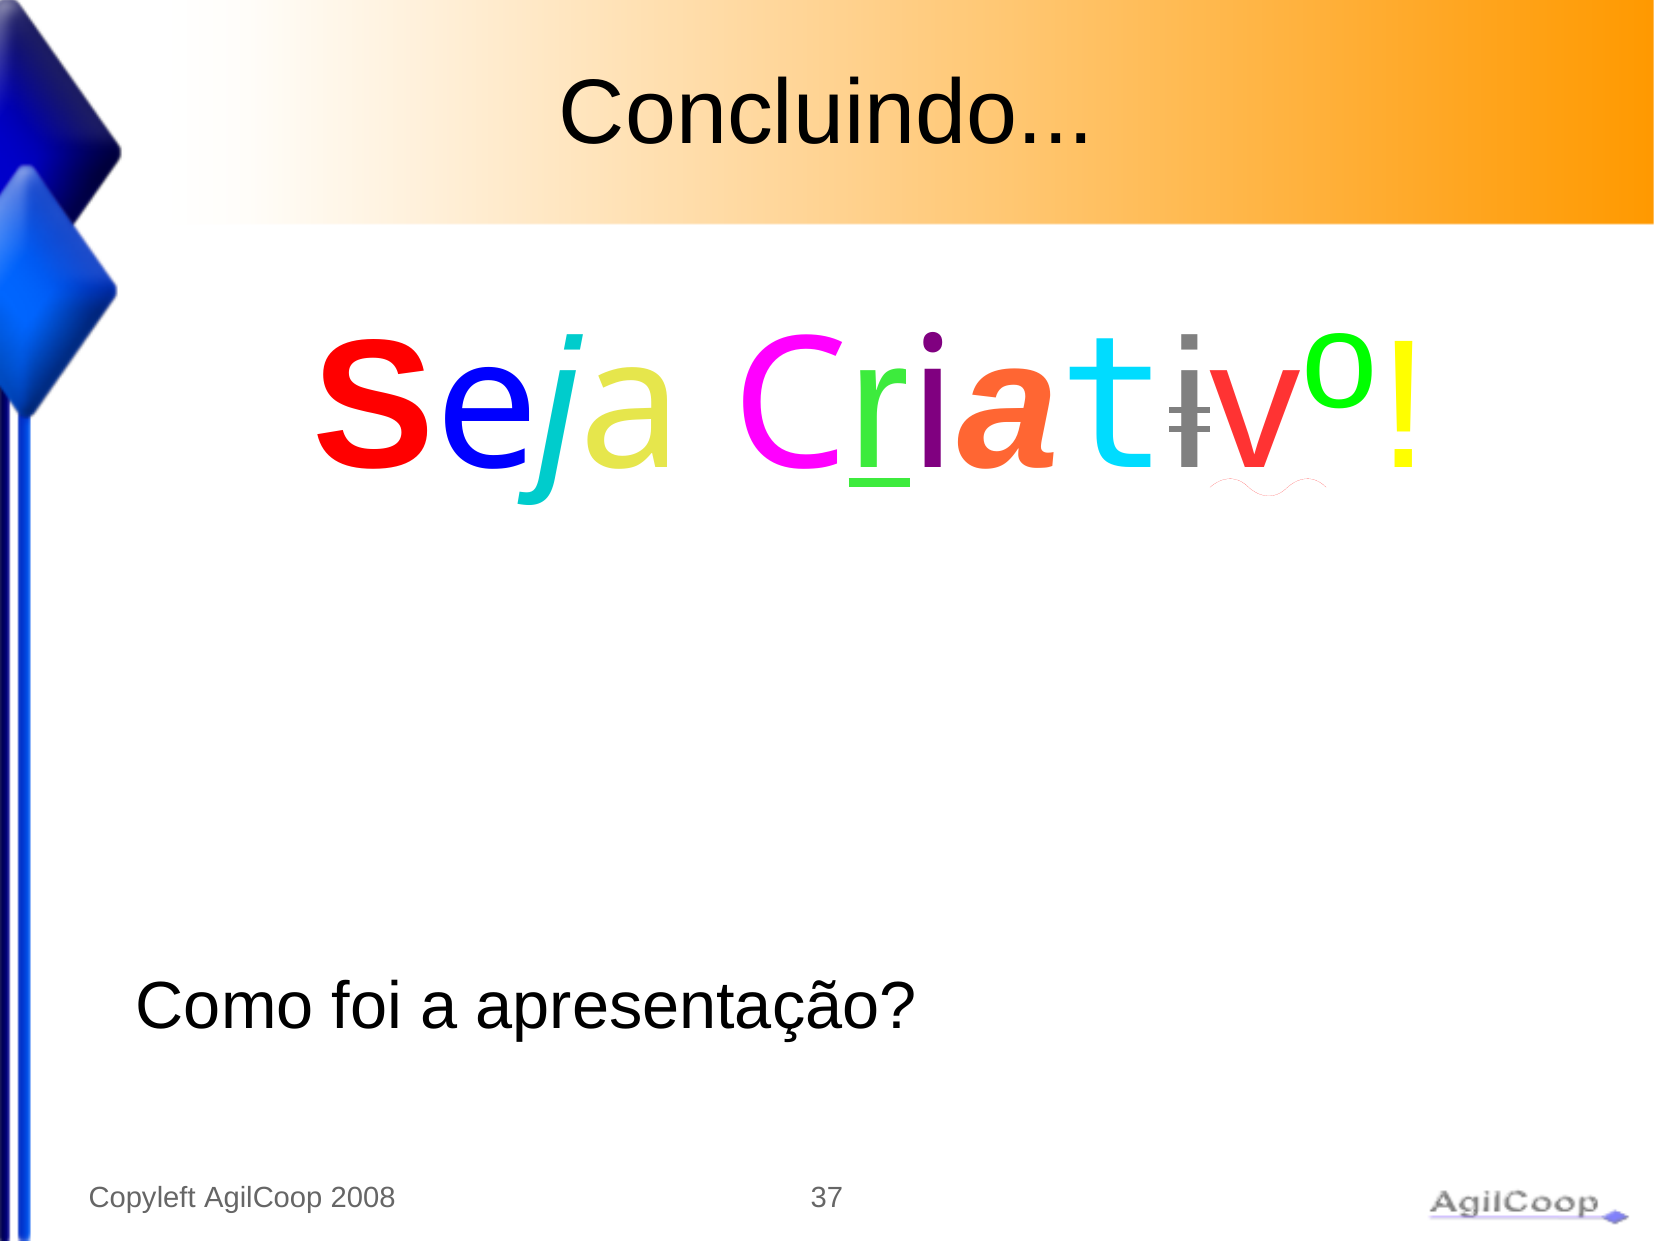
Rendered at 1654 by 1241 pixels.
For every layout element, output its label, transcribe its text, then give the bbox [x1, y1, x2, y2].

list Seja Criativo! Como foi a apresentação? [118, 271, 1607, 1123]
picture [0, 0, 1654, 1241]
title Concluindo... [82, 8, 1571, 216]
